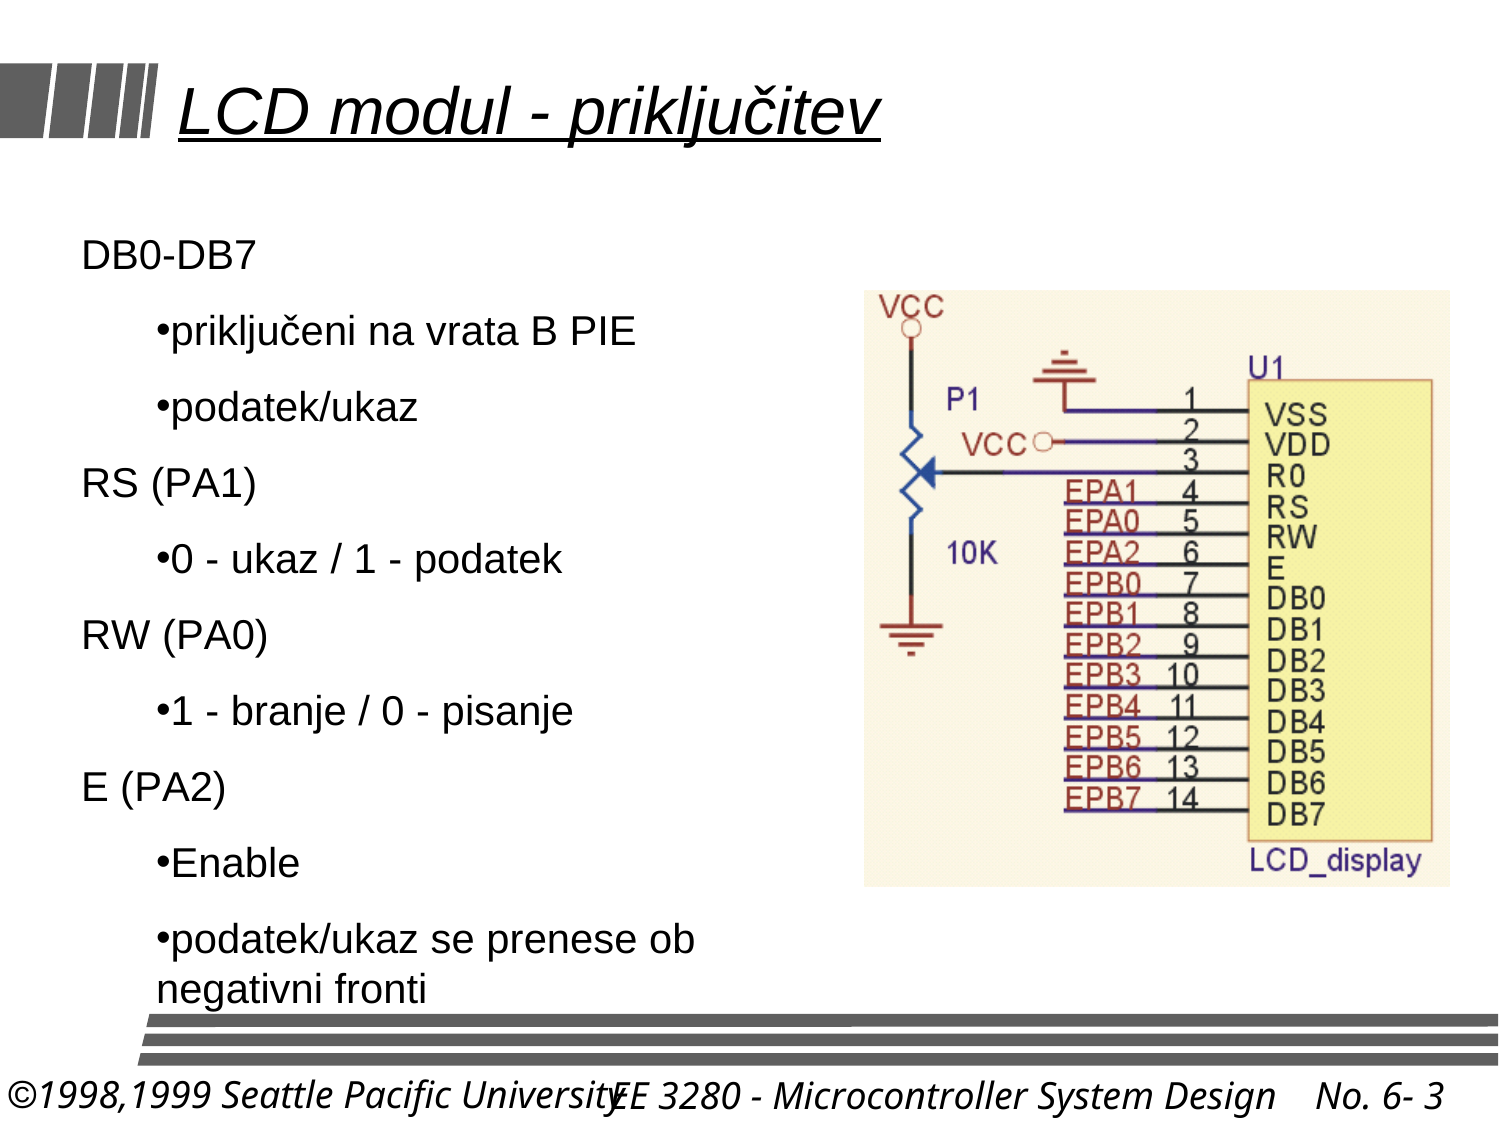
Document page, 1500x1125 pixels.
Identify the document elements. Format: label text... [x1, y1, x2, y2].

text_box DB0-DB7 priključeni na vrata B PIE podatek/ukaz RS (PA1) 0 - ukaz / 1 - podatek RW (PA0) 1 - branje / 0 - pisanje E (PA2) Enable podatek/ukaz se prenese ob negativni fronti [66, 220, 815, 1096]
chart [864, 290, 1450, 887]
text_box LCD modul - priključitev [162, 60, 1350, 154]
